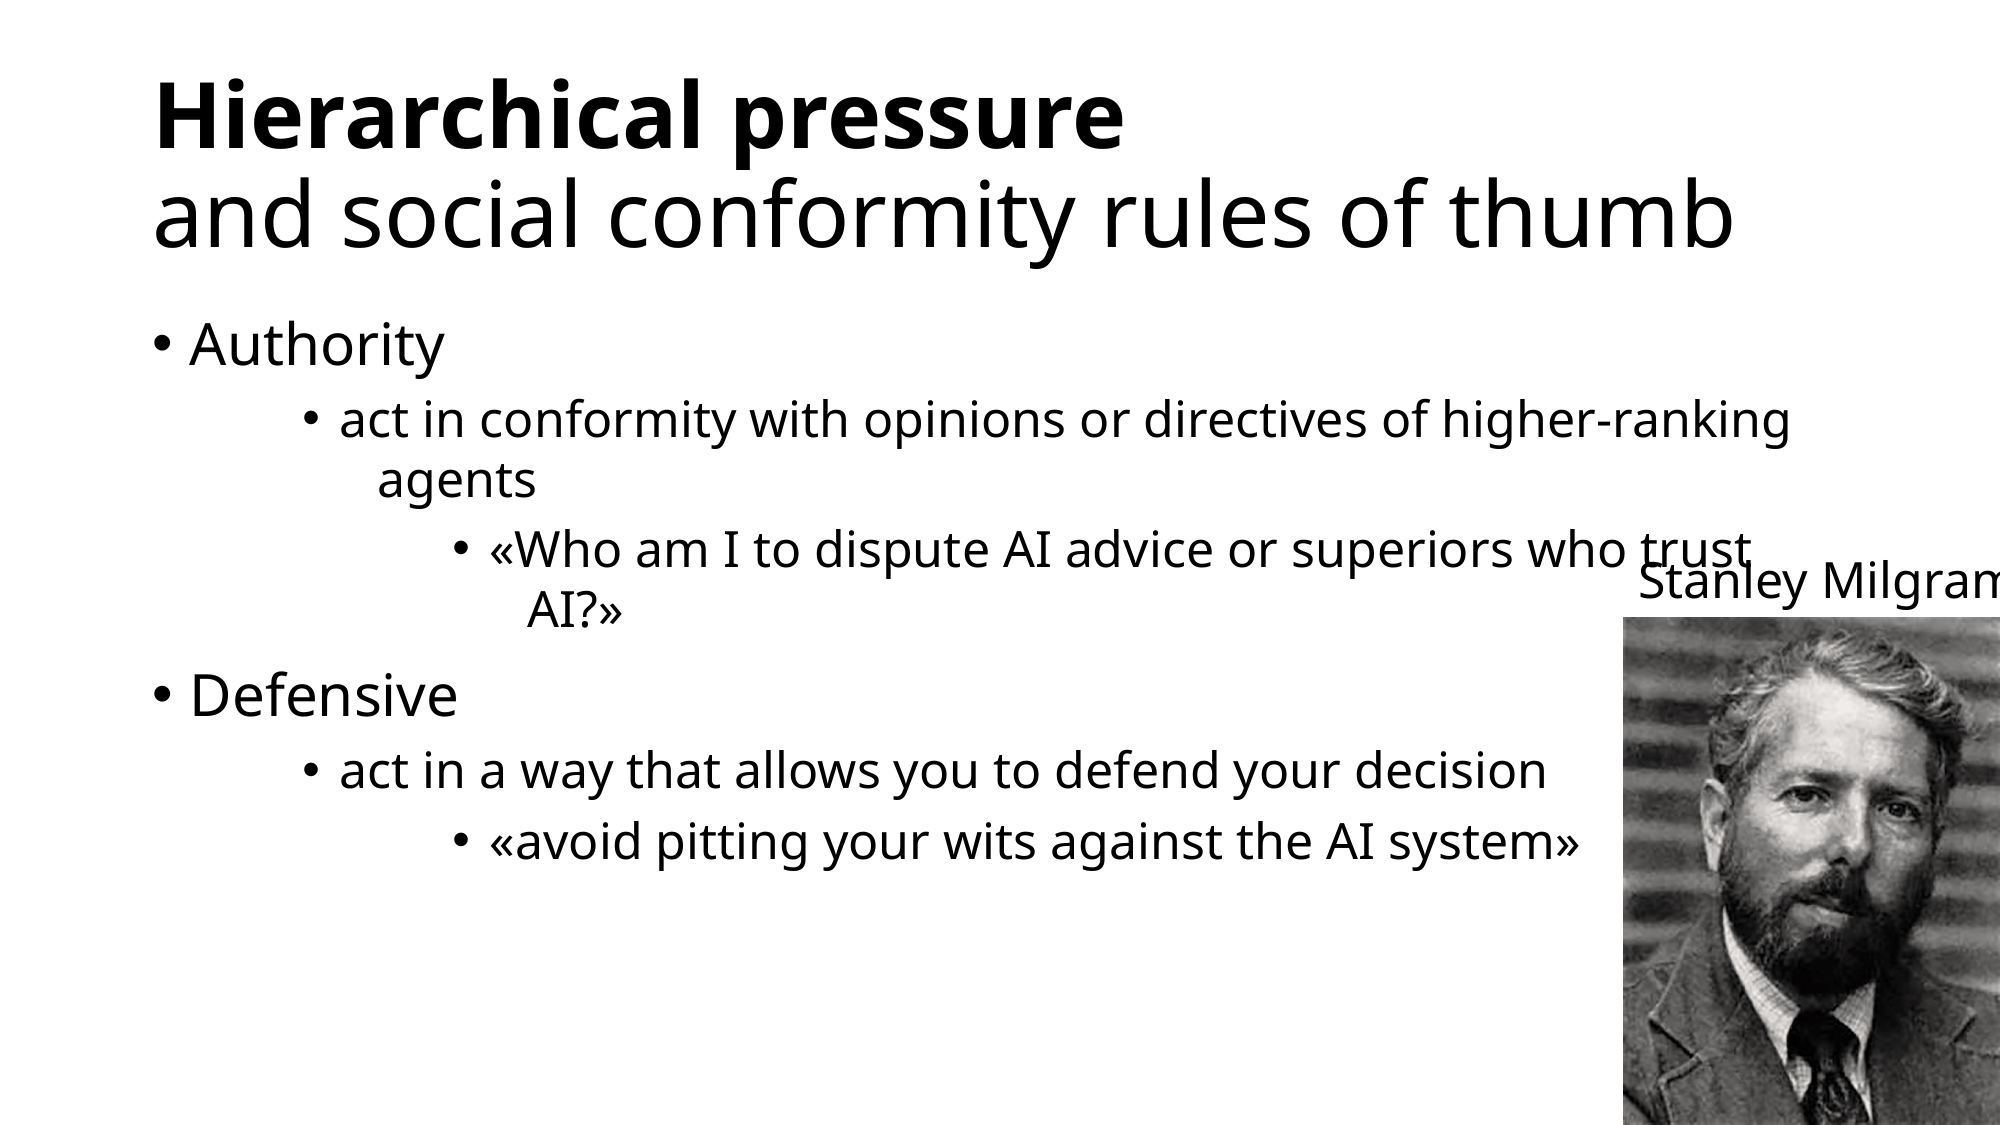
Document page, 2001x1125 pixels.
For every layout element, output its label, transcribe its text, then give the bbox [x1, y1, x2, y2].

list Authority act in conformity with opinions or directives of higher-ranking agents «Who am I to dispute AI advice or superiors who trust AI?» Defensive act in a way that allows you to defend your decision «avoid pitting your wits against the AI system» [137, 299, 1863, 1014]
title Hierarchical pressure and social conformity rules of thumb [137, 59, 1863, 278]
picture [1623, 618, 2000, 1125]
text_box Stanley Milgram [1623, 541, 2000, 618]
